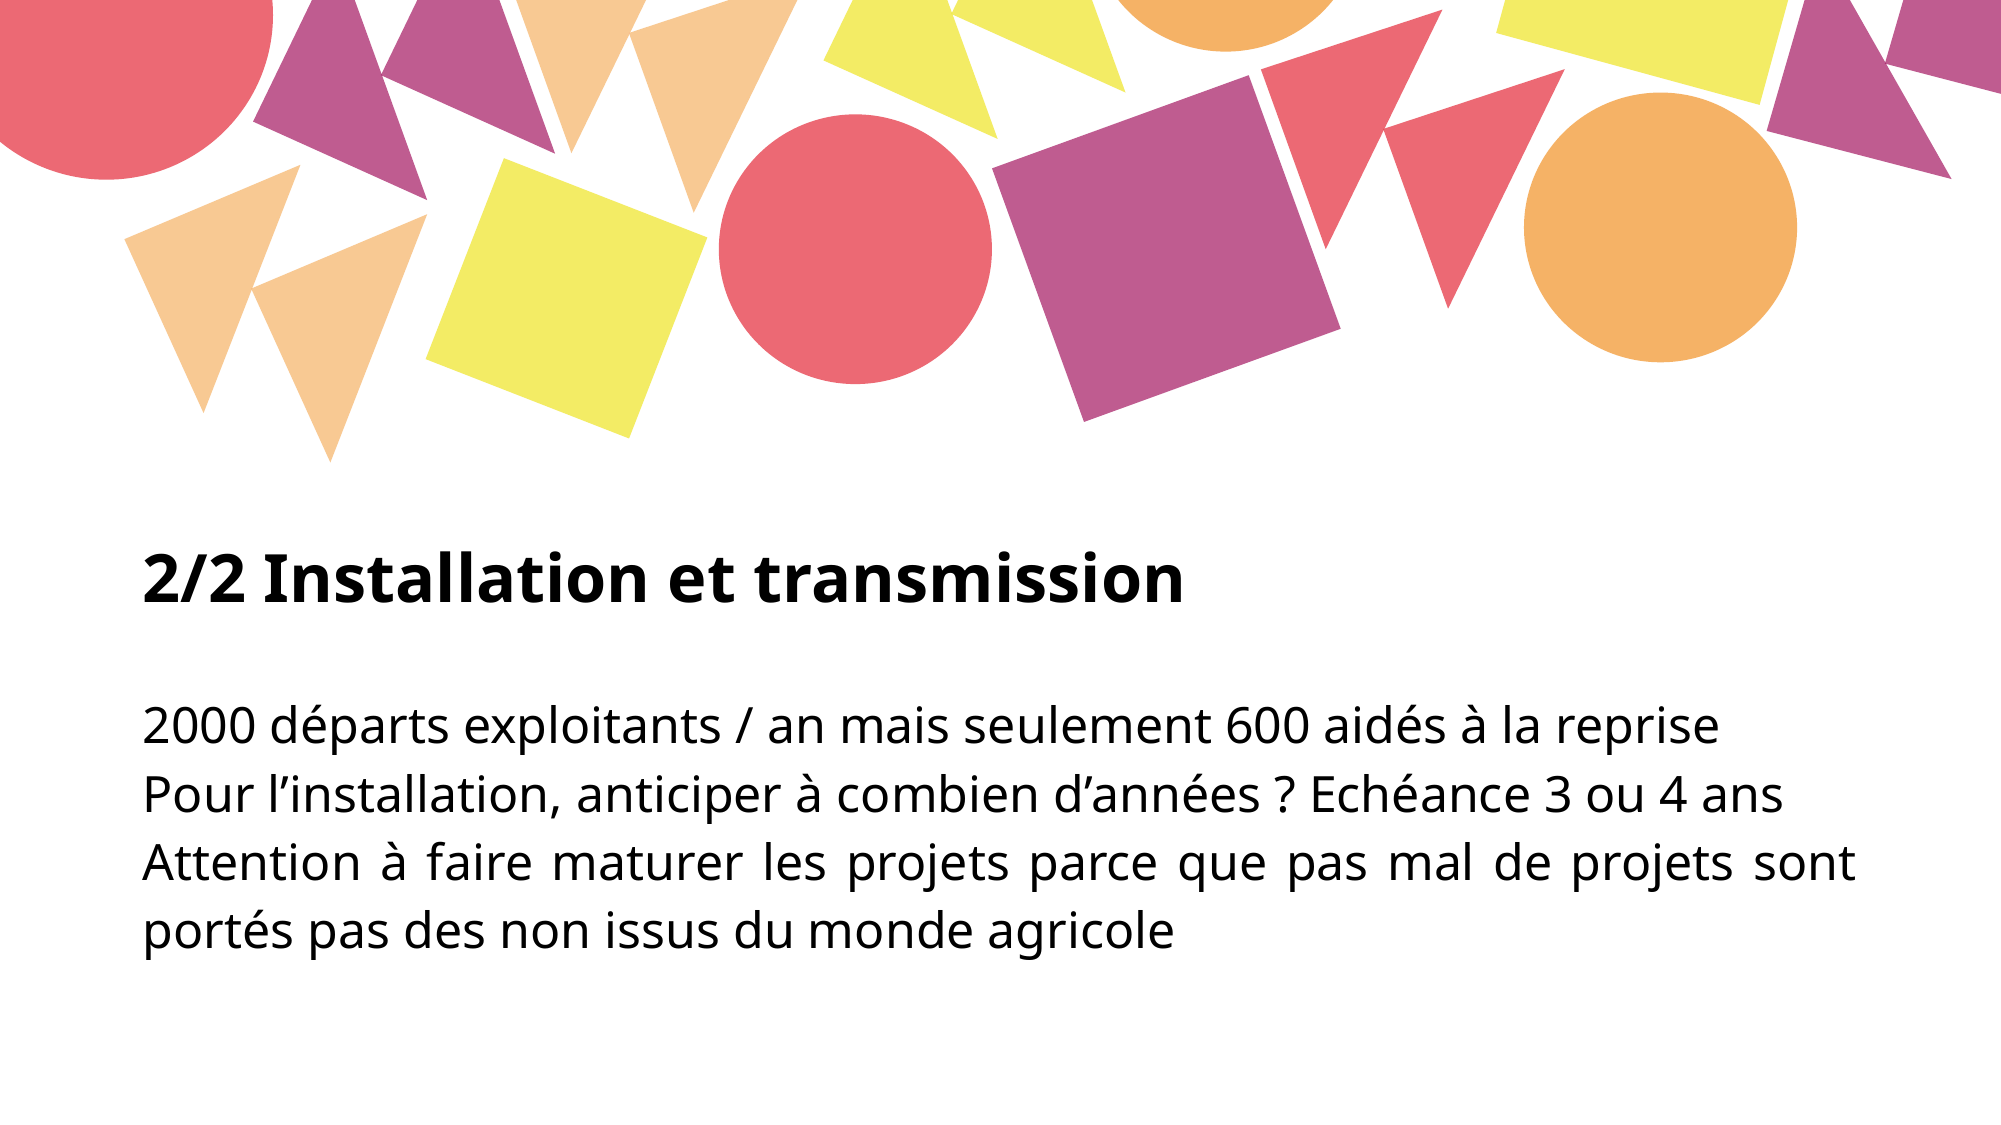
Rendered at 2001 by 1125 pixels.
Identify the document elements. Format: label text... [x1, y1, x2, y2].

text_box 2/2 Installation et transmission 2000 départs exploitants / an mais seulement 600 aidés à la reprise Pour l’installation, anticiper à combien d’années ? Echéance 3 ou 4 ans Attention à faire maturer les projets parce que pas mal de projets sont portés pas des non issus du monde agricole [142, 531, 1858, 1125]
picture [0, 0, 2000, 463]
